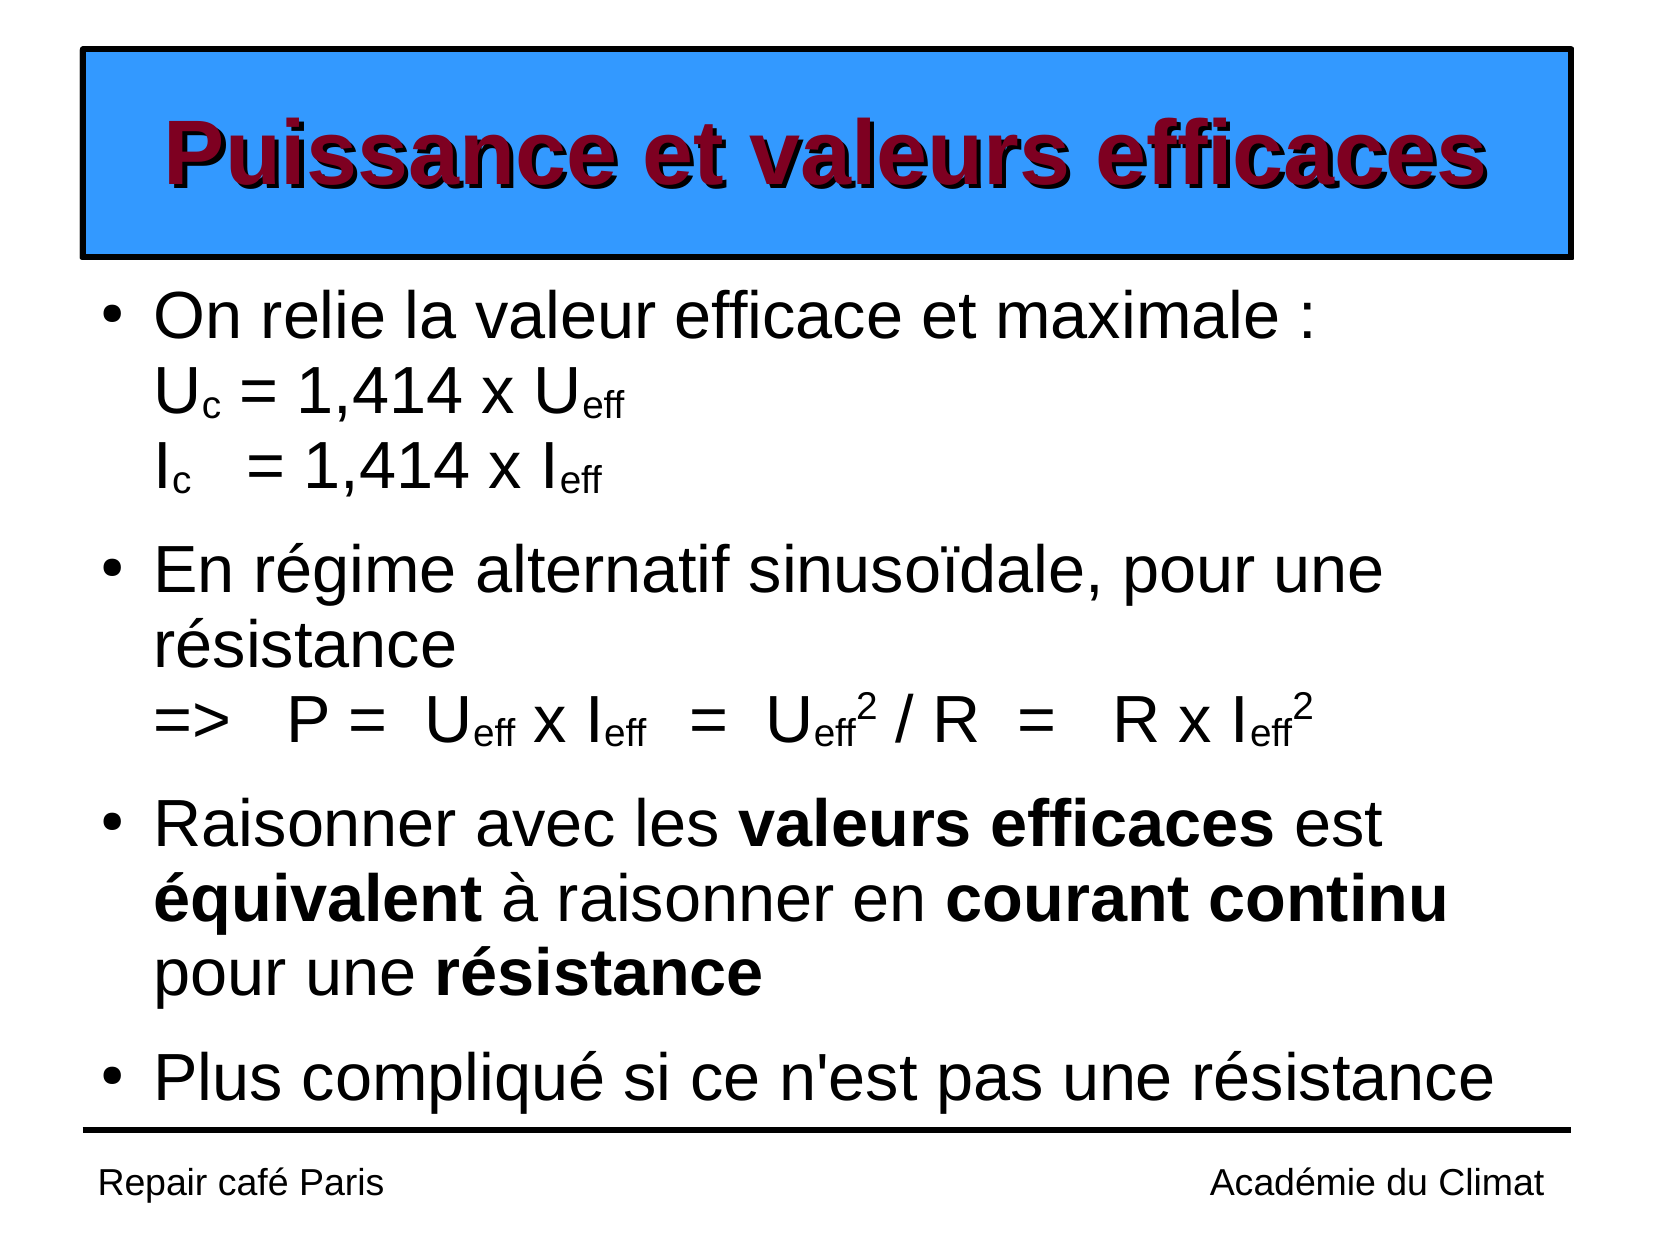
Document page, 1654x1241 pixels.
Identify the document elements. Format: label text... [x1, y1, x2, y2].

list On relie la valeur efficace et maximale : Uc = 1,414 x Ueff Ic = 1,414 x Ieff En régime alternatif sinusoïdale, pour une résistance => P = Ueff x Ieff = Ueff2 / R = R x Ieff2 Raisonner avec les valeurs efficaces est équivalent à raisonner en courant continu pour une résistance Plus compliqué si ce n'est pas une résistance [82, 278, 1571, 1119]
title Puissance et valeurs efficaces [82, 49, 1571, 257]
text_box Repair café Paris Académie du Climat [82, 1153, 1571, 1211]
